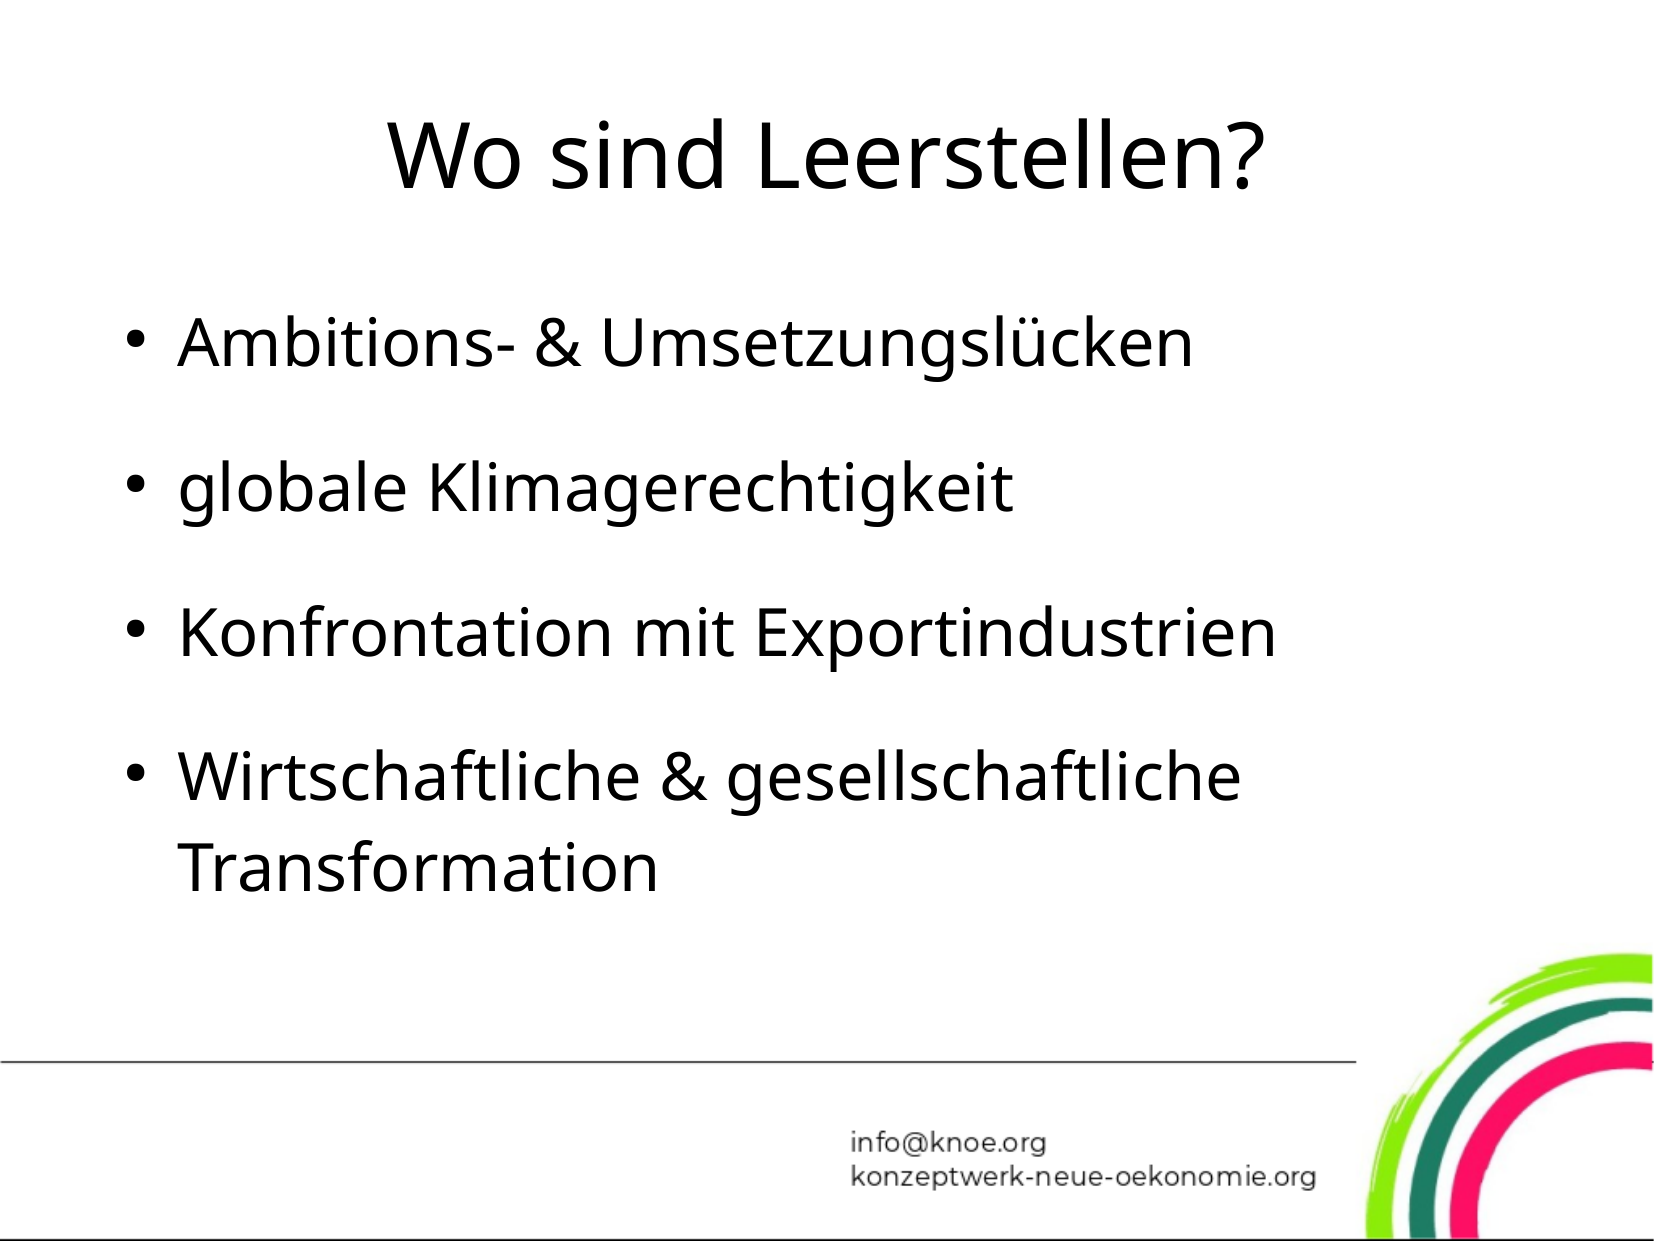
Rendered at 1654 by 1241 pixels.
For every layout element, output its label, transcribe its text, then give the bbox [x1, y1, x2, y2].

list Ambitions- & Umsetzungslücken globale Klimagerechtigkeit Konfrontation mit Exportindustrien Wirtschaftliche & gesellschaftliche Transformation [106, 295, 1501, 1016]
title Wo sind Leerstellen? [82, 49, 1571, 257]
picture [0, 0, 1654, 1241]
